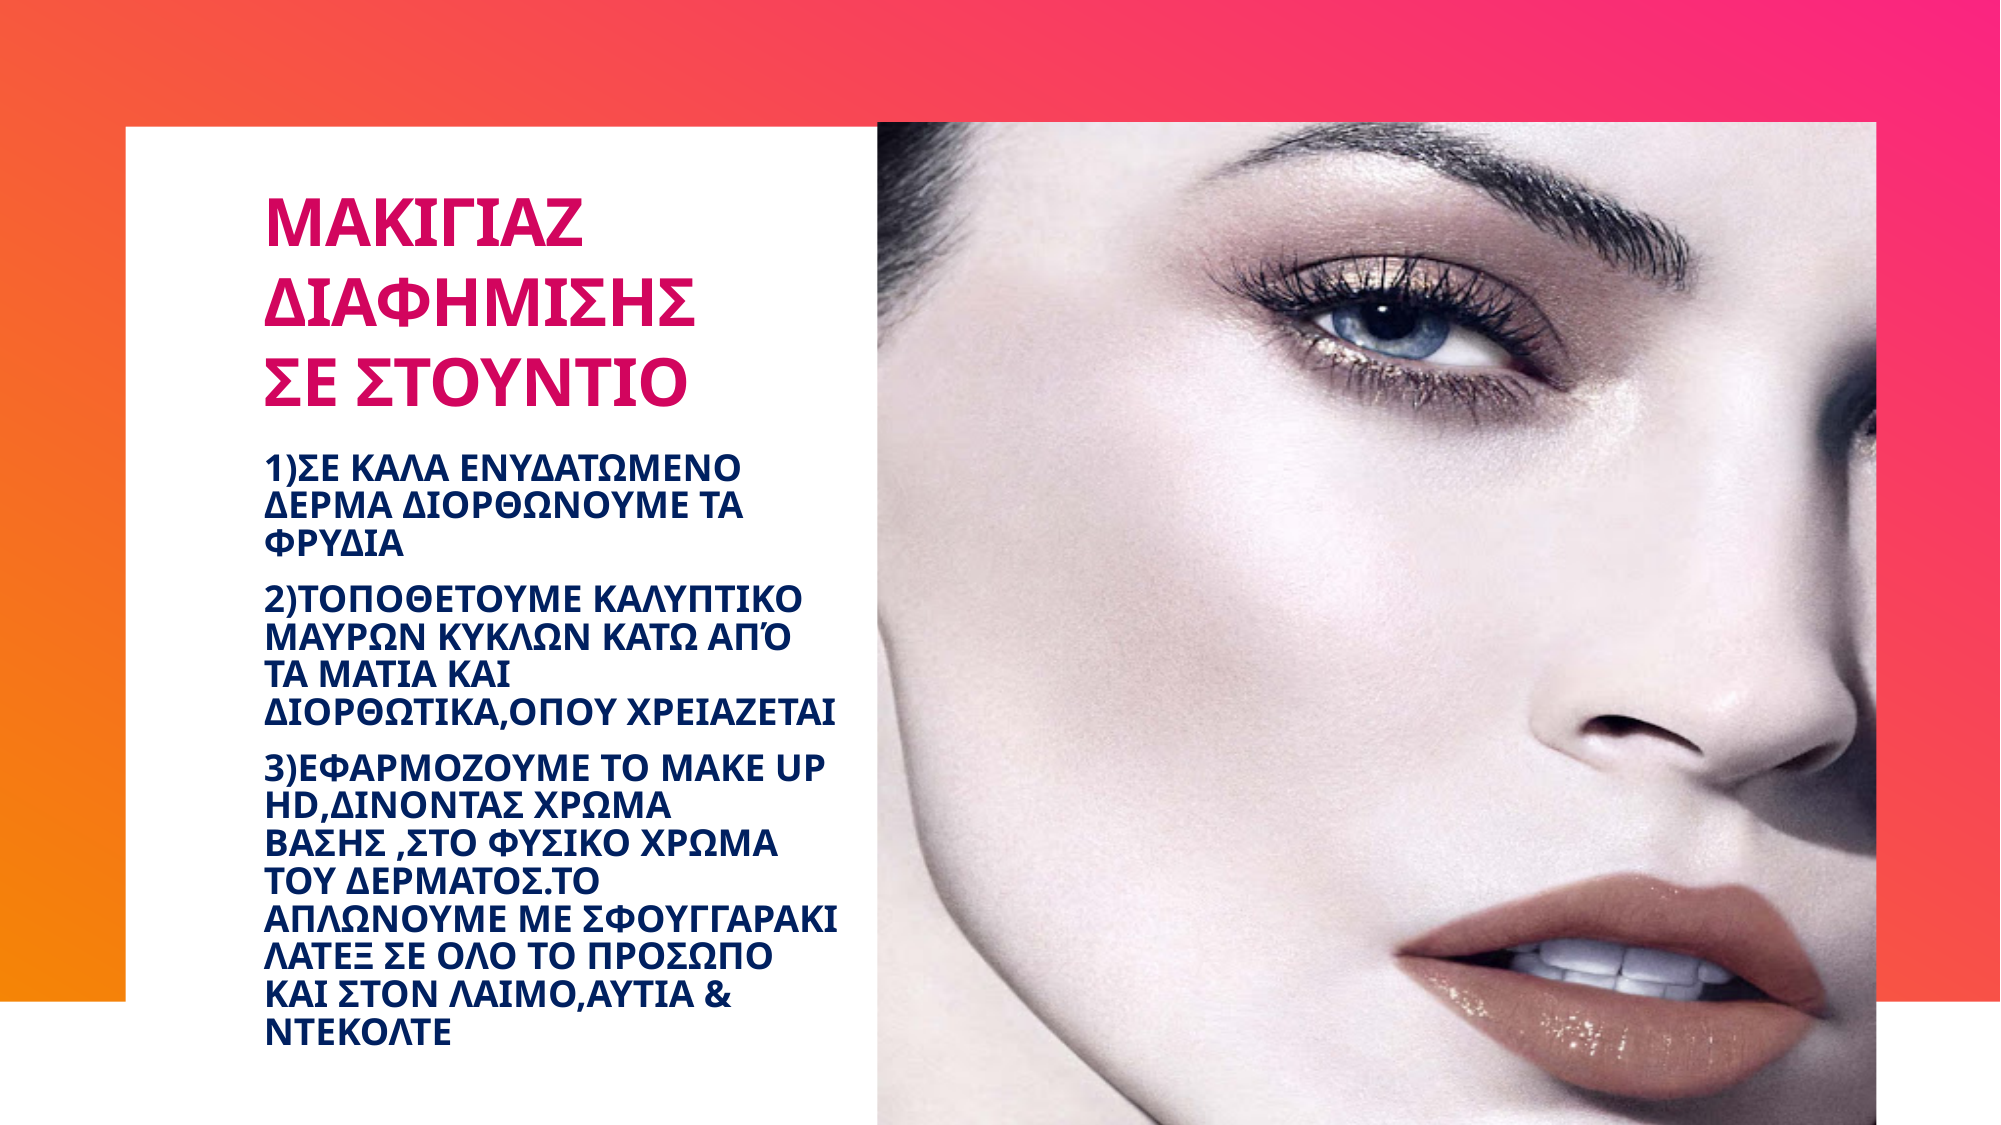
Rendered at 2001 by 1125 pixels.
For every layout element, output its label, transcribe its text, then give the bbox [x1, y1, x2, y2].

list 1)ΣΕ ΚΑΛΑ ΕΝΥΔΑΤΩΜΕΝΟ ΔΕΡΜΑ ΔΙΟΡΘΩΝΟΥΜΕ ΤΑ ΦΡΥΔΙΑ 2)ΤΟΠΟΘΕΤΟΥΜΕ ΚΑΛΥΠΤΙΚΟ ΜΑΥΡΩΝ ΚΥΚΛΩΝ ΚΑΤΩ ΑΠΌ ΤΑ ΜΑΤΙΑ ΚΑΙ ΔΙΟΡΘΩΤΙΚΑ,ΟΠΟΥ ΧΡΕΙΑΖΕΤΑΙ 3)ΕΦΑΡΜΟΖΟΥΜΕ ΤΟ MAKE UP HD,ΔΙΝΟΝΤΑΣ ΧΡΩΜΑ ΒΑΣΗΣ ,ΣΤΟ ΦΥΣΙΚΟ ΧΡΩΜΑ ΤΟΥ ΔΕΡΜΑΤΟΣ.ΤΟ ΑΠΛΩΝΟΥΜΕ ΜΕ ΣΦΟΥΓΓΑΡΑΚΙ ΛΑΤΕΞ ΣΕ ΟΛΟ ΤΟ ΠΡΟΣΩΠΟ ΚΑΙ ΣΤΟΝ ΛΑΙΜΟ,ΑΥΤΙΑ & ΝΤΕΚΟΛΤΕ [248, 443, 857, 1080]
title ΜΑΚΙΓΙΑΖ ΔΙΑΦΗΜΙΣΗΣ ΣΕ ΣΤΟΥΝΤΙΟ [248, 167, 766, 428]
picture [877, 122, 1877, 1125]
